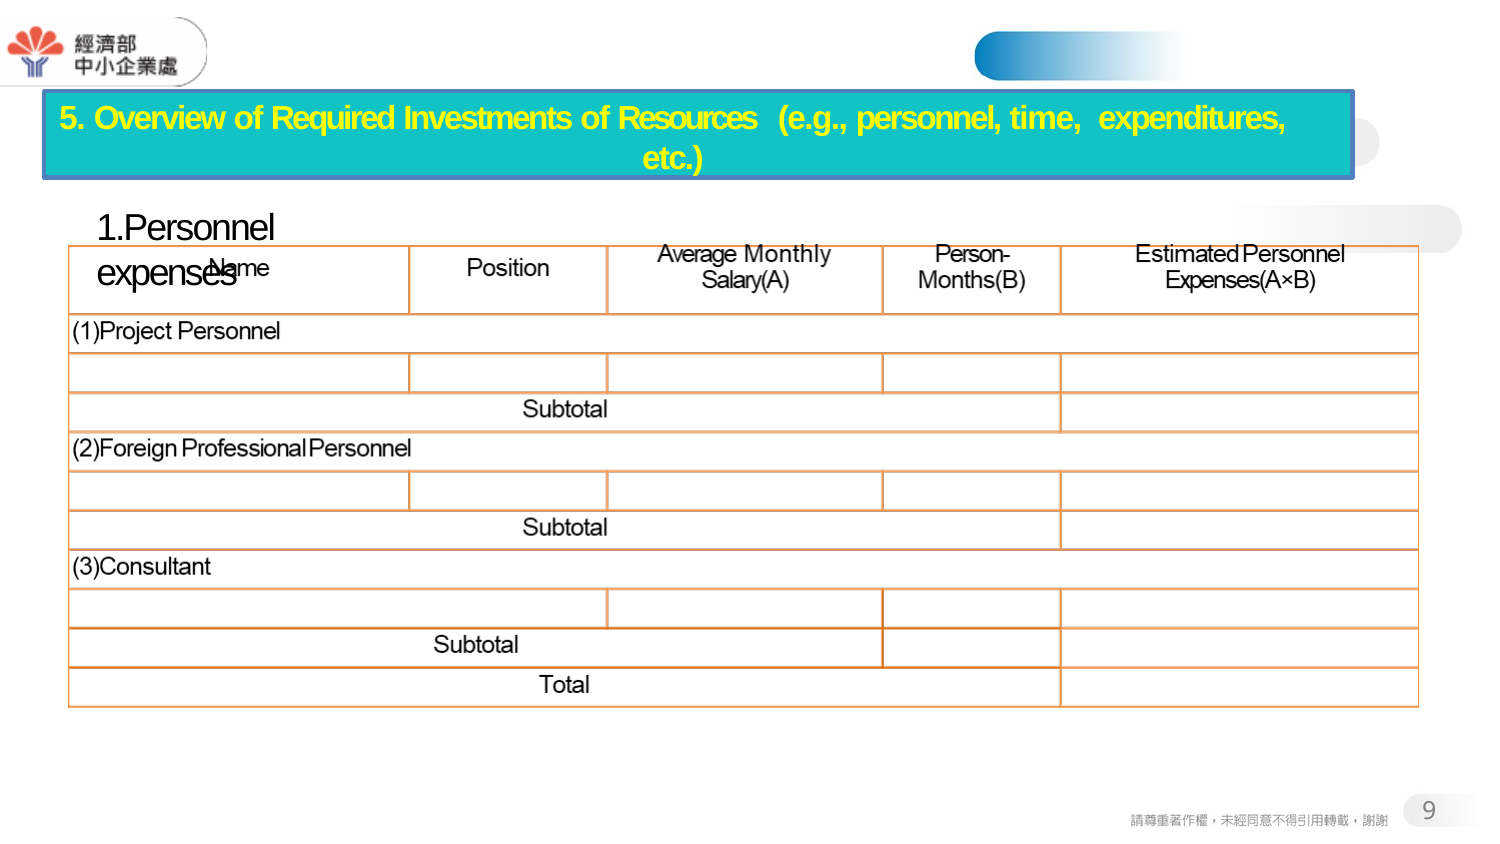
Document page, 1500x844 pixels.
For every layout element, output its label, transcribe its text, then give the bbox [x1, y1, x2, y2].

text_box 9 [1417, 790, 1454, 828]
text_box 1.Personnel expenses [94, 200, 428, 230]
title 5. Overview of Required Investments of Resources (e.g., personnel, time, expenditures, etc.) [44, 91, 1353, 178]
picture [68, 230, 1419, 714]
